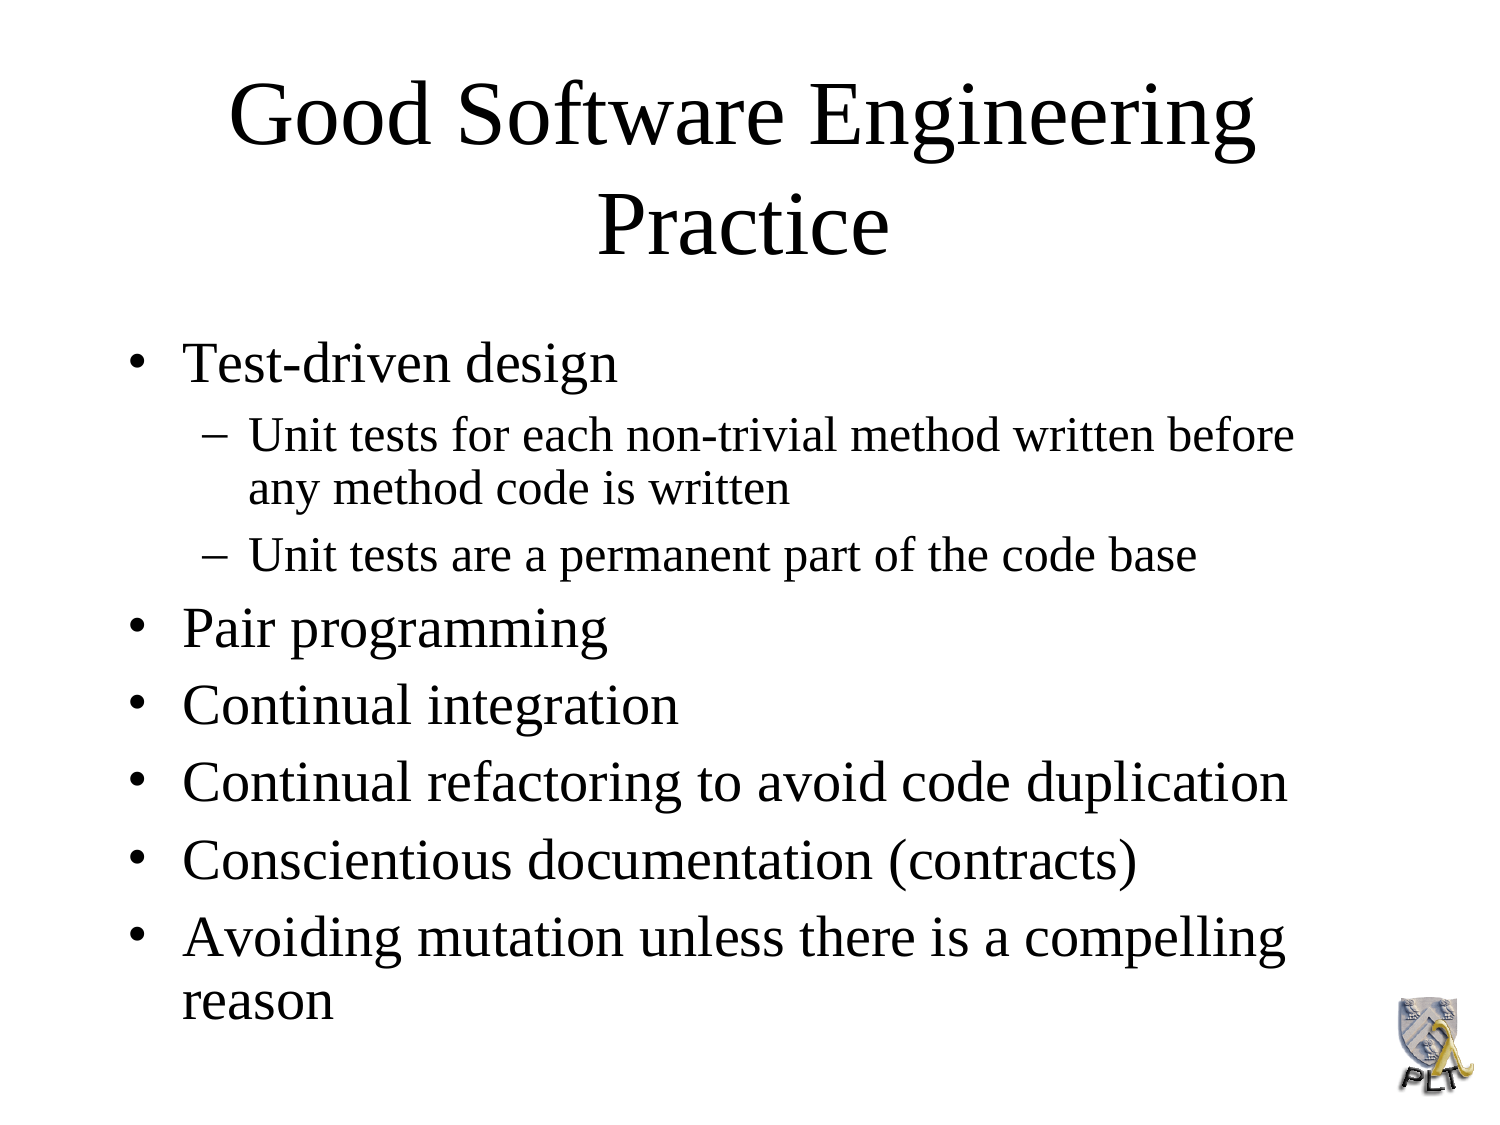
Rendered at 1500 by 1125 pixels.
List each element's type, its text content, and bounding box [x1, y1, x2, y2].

picture [1387, 987, 1480, 1100]
title Good Software Engineering Practice [99, 37, 1388, 288]
list Test-driven design Unit tests for each non-trivial method written before any method code is written Unit tests are a permanent part of the code base Pair programming Continual integration Continual refactoring to avoid code duplication Conscientious documentation (contracts)‏ Avoiding mutation unless there is a compelling reason [112, 324, 1388, 1041]
